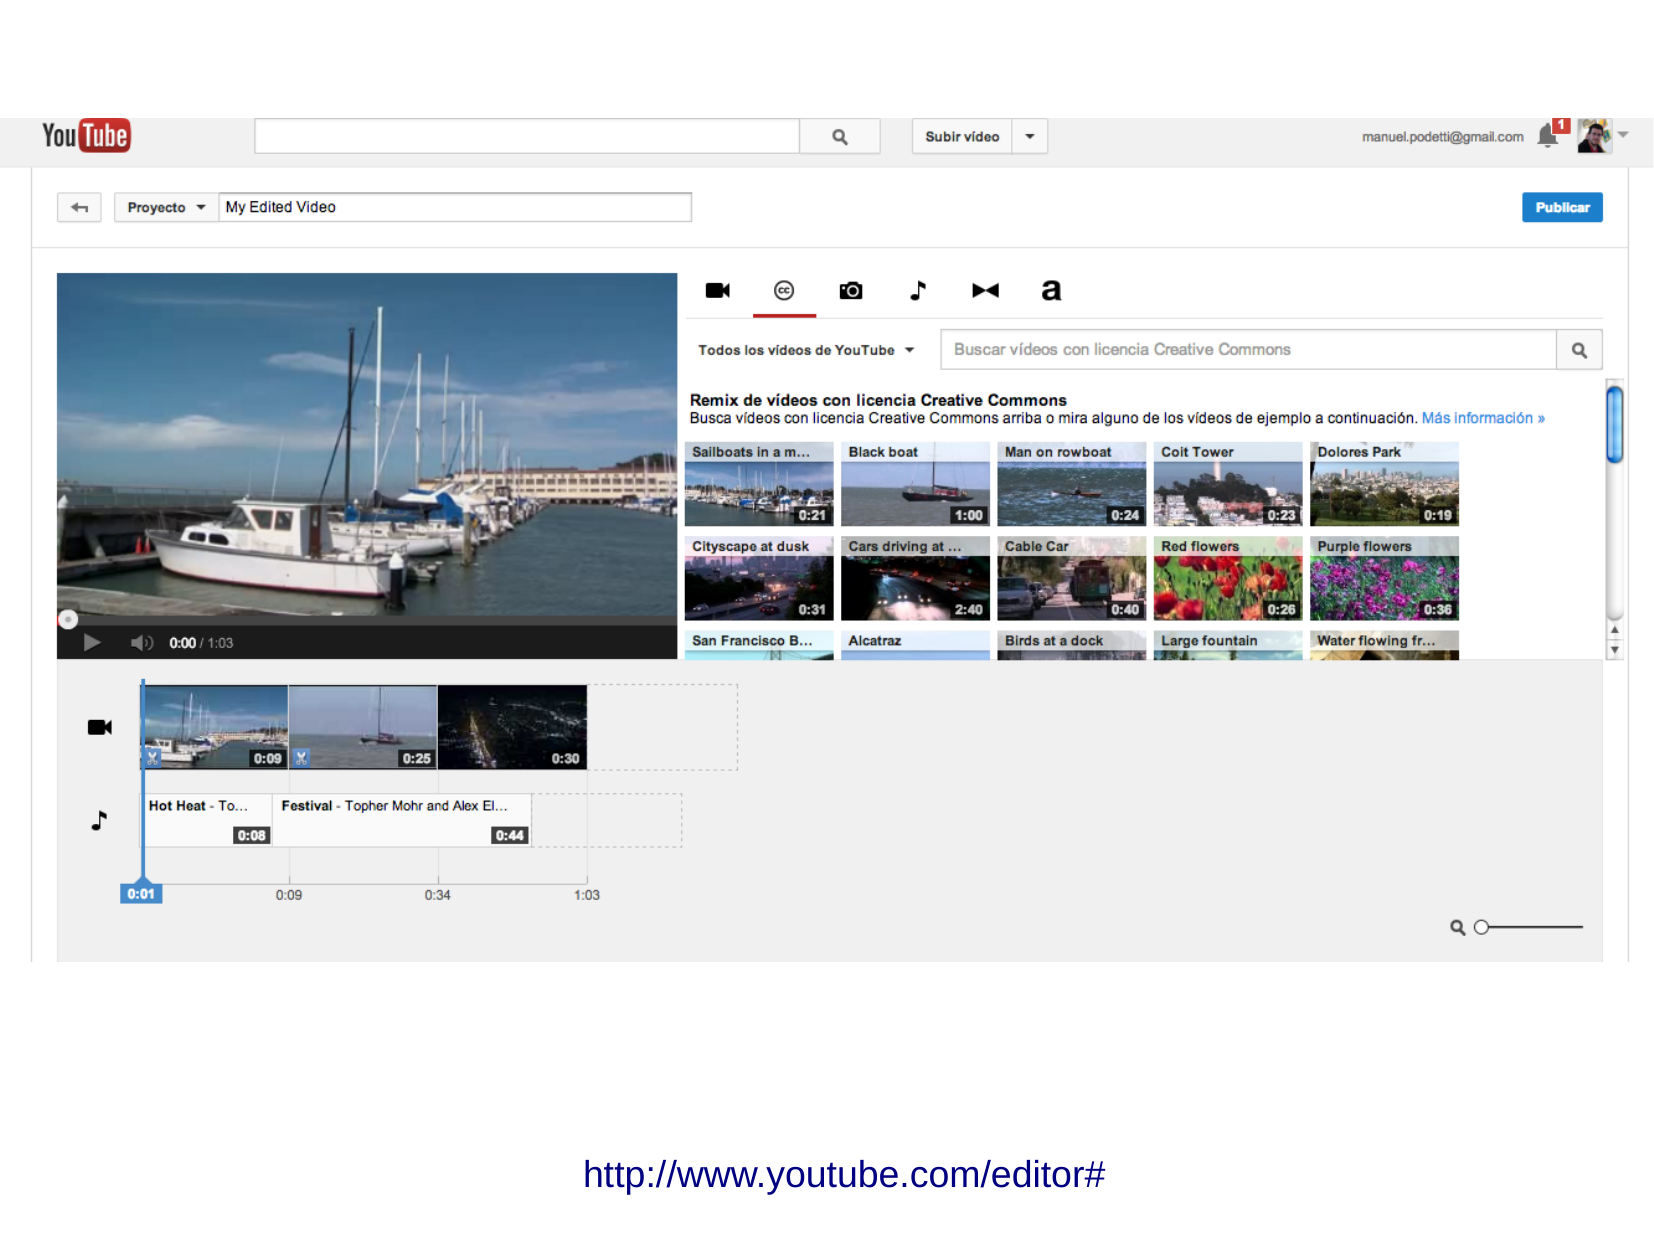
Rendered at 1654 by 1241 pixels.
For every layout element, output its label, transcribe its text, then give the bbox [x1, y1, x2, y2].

text_box http://www.youtube.com/editor# [70, 1145, 1619, 1198]
picture [0, 118, 1654, 962]
